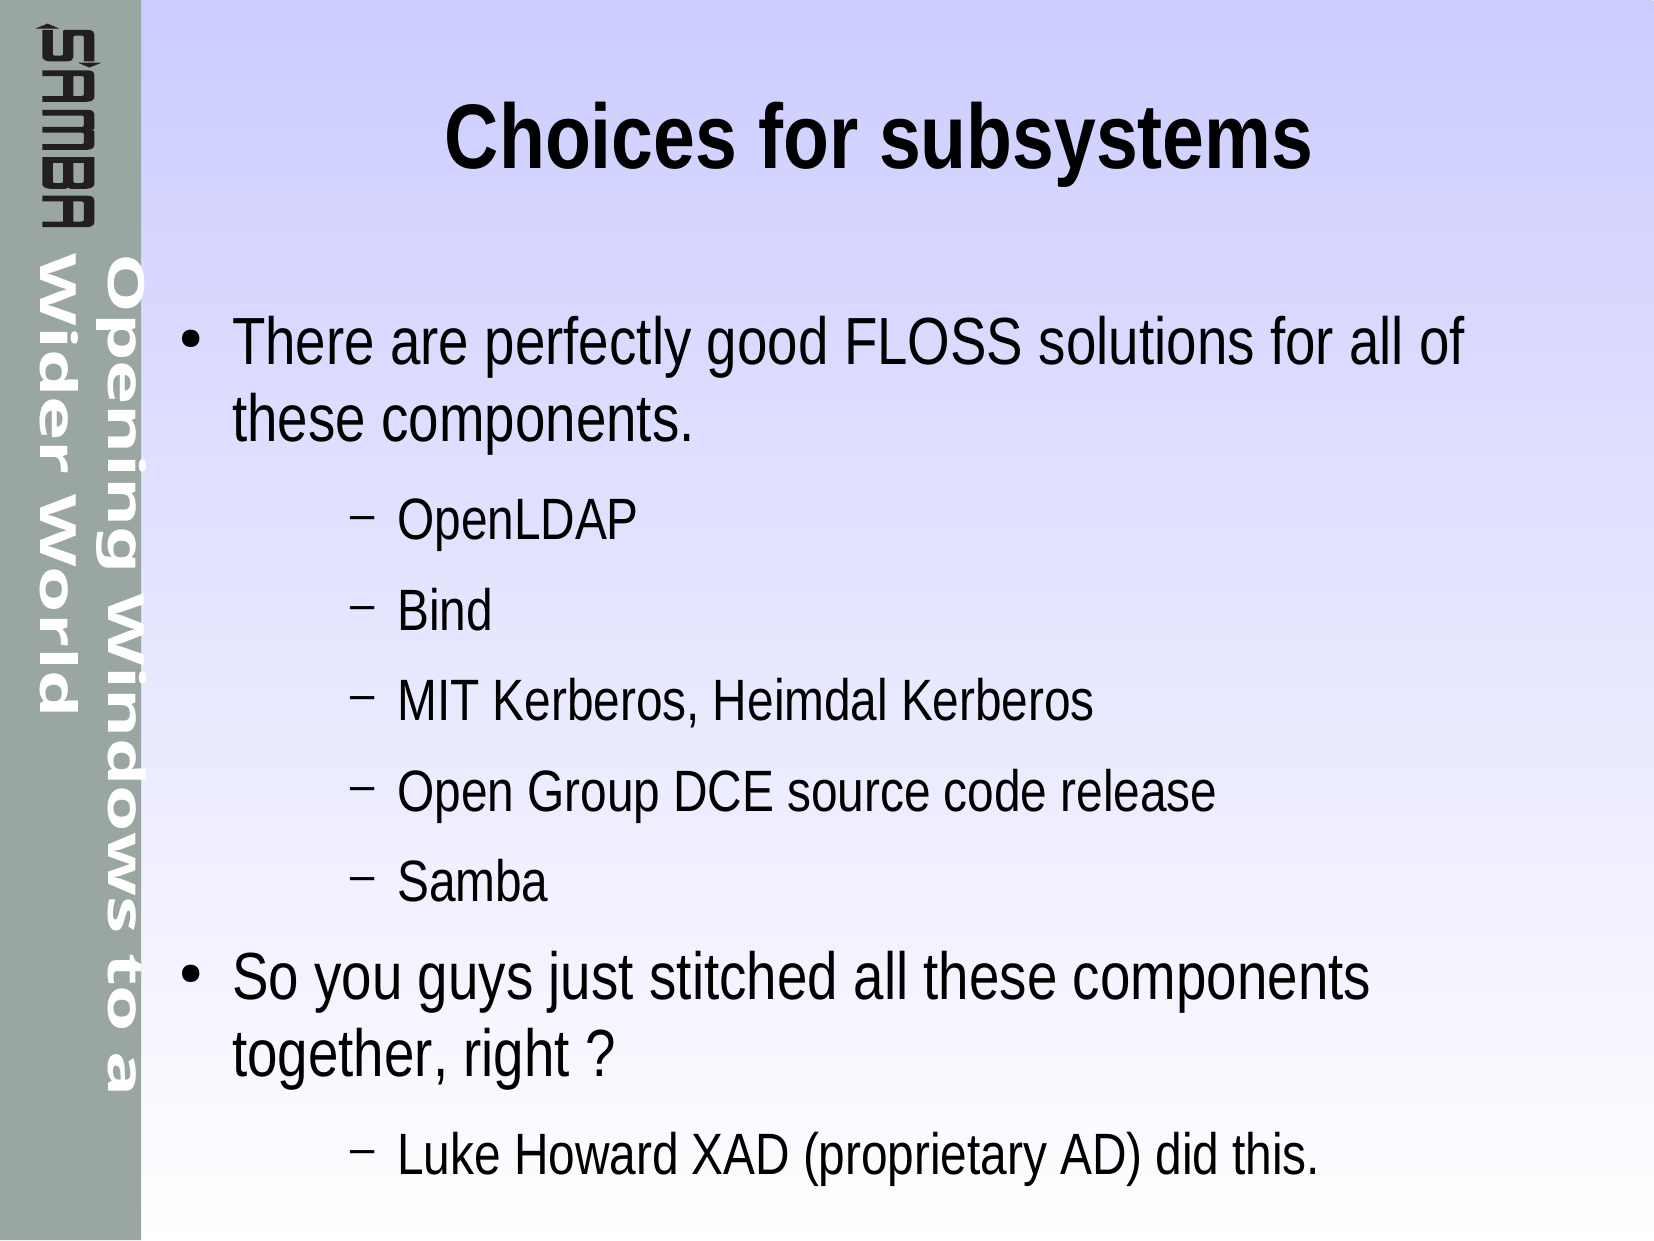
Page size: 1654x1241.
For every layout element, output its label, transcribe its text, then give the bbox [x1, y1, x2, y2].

title Choices for subsystems [173, 31, 1586, 239]
list There are perfectly good FLOSS solutions for all of these components. OpenLDAP Bind MIT Kerberos, Heimdal Kerberos Open Group DCE source code release Samba So you guys just stitched all these components together, right ? Luke Howard XAD (proprietary AD) did this. [161, 302, 1574, 1211]
